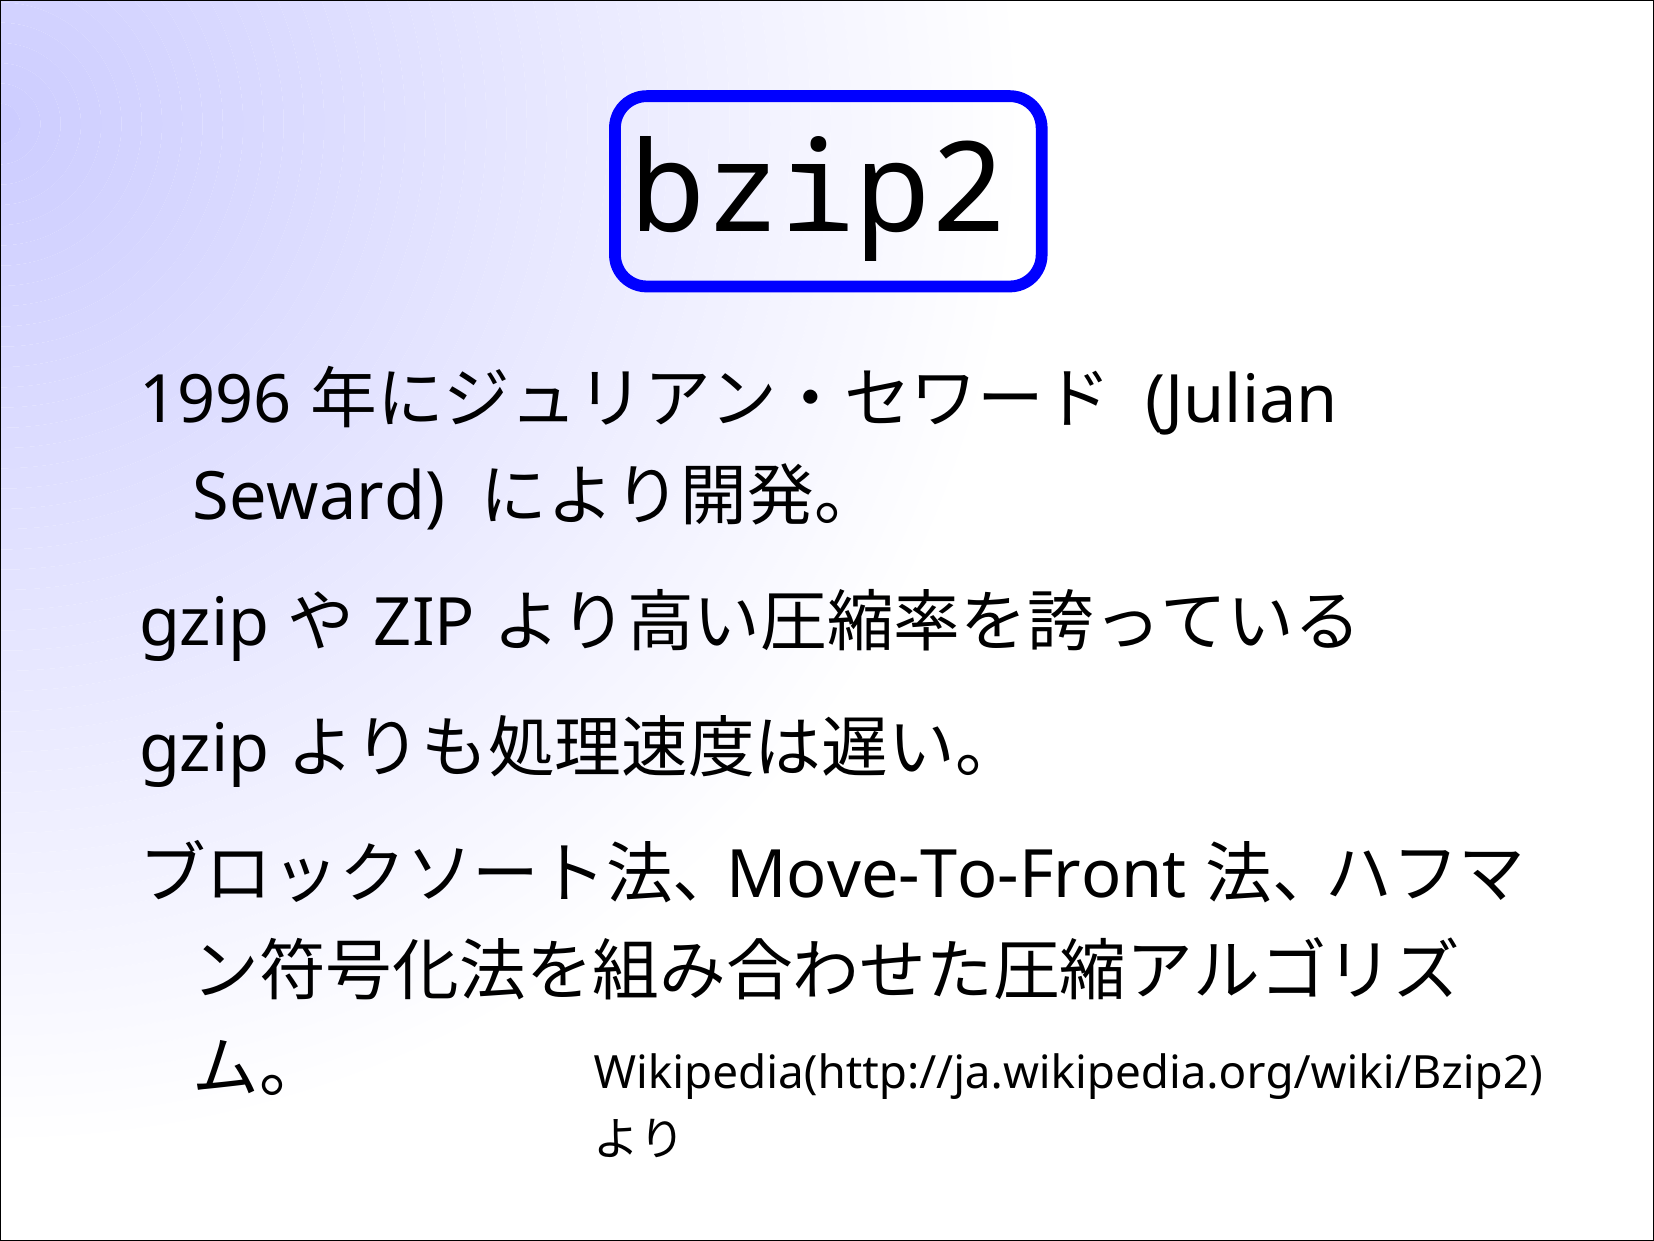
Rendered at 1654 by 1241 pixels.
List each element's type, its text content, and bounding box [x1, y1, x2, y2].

text_box Wikipedia(http://ja.wikipedia.org/wiki/Bzip2) より [593, 1039, 1617, 1132]
title bzip2 [621, 103, 1035, 280]
list 1996年にジュリアン・セワード (Julian Seward) により開発。 gzipやZIPより高い圧縮率を誇っている gzipよりも処理速度は遅い。 ブロックソート法、Move-To-Front法、ハフマン符号化法を組み合わせた圧縮アルゴリズム。 [121, 344, 1534, 1127]
title bzip2 [111, 78, 1524, 287]
